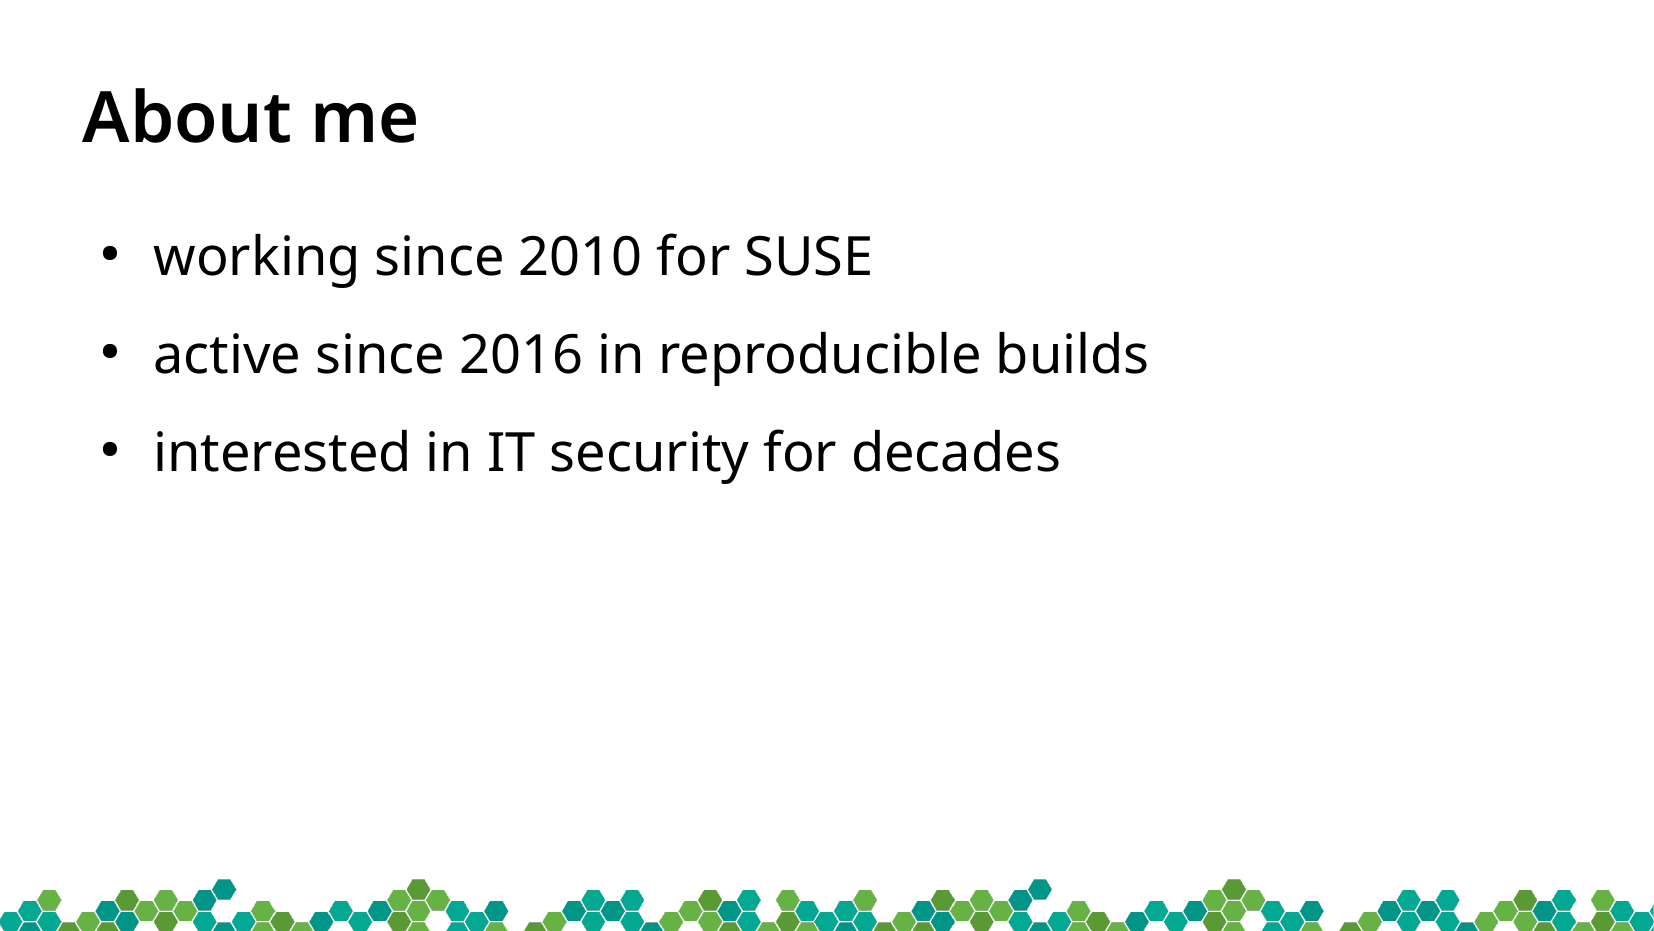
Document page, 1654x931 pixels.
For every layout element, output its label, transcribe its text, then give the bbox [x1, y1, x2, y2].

picture [0, 871, 1654, 931]
list working since 2010 for SUSE active since 2016 in reproducible builds interested in IT security for decades [82, 217, 1571, 758]
title About me [82, 37, 1571, 193]
